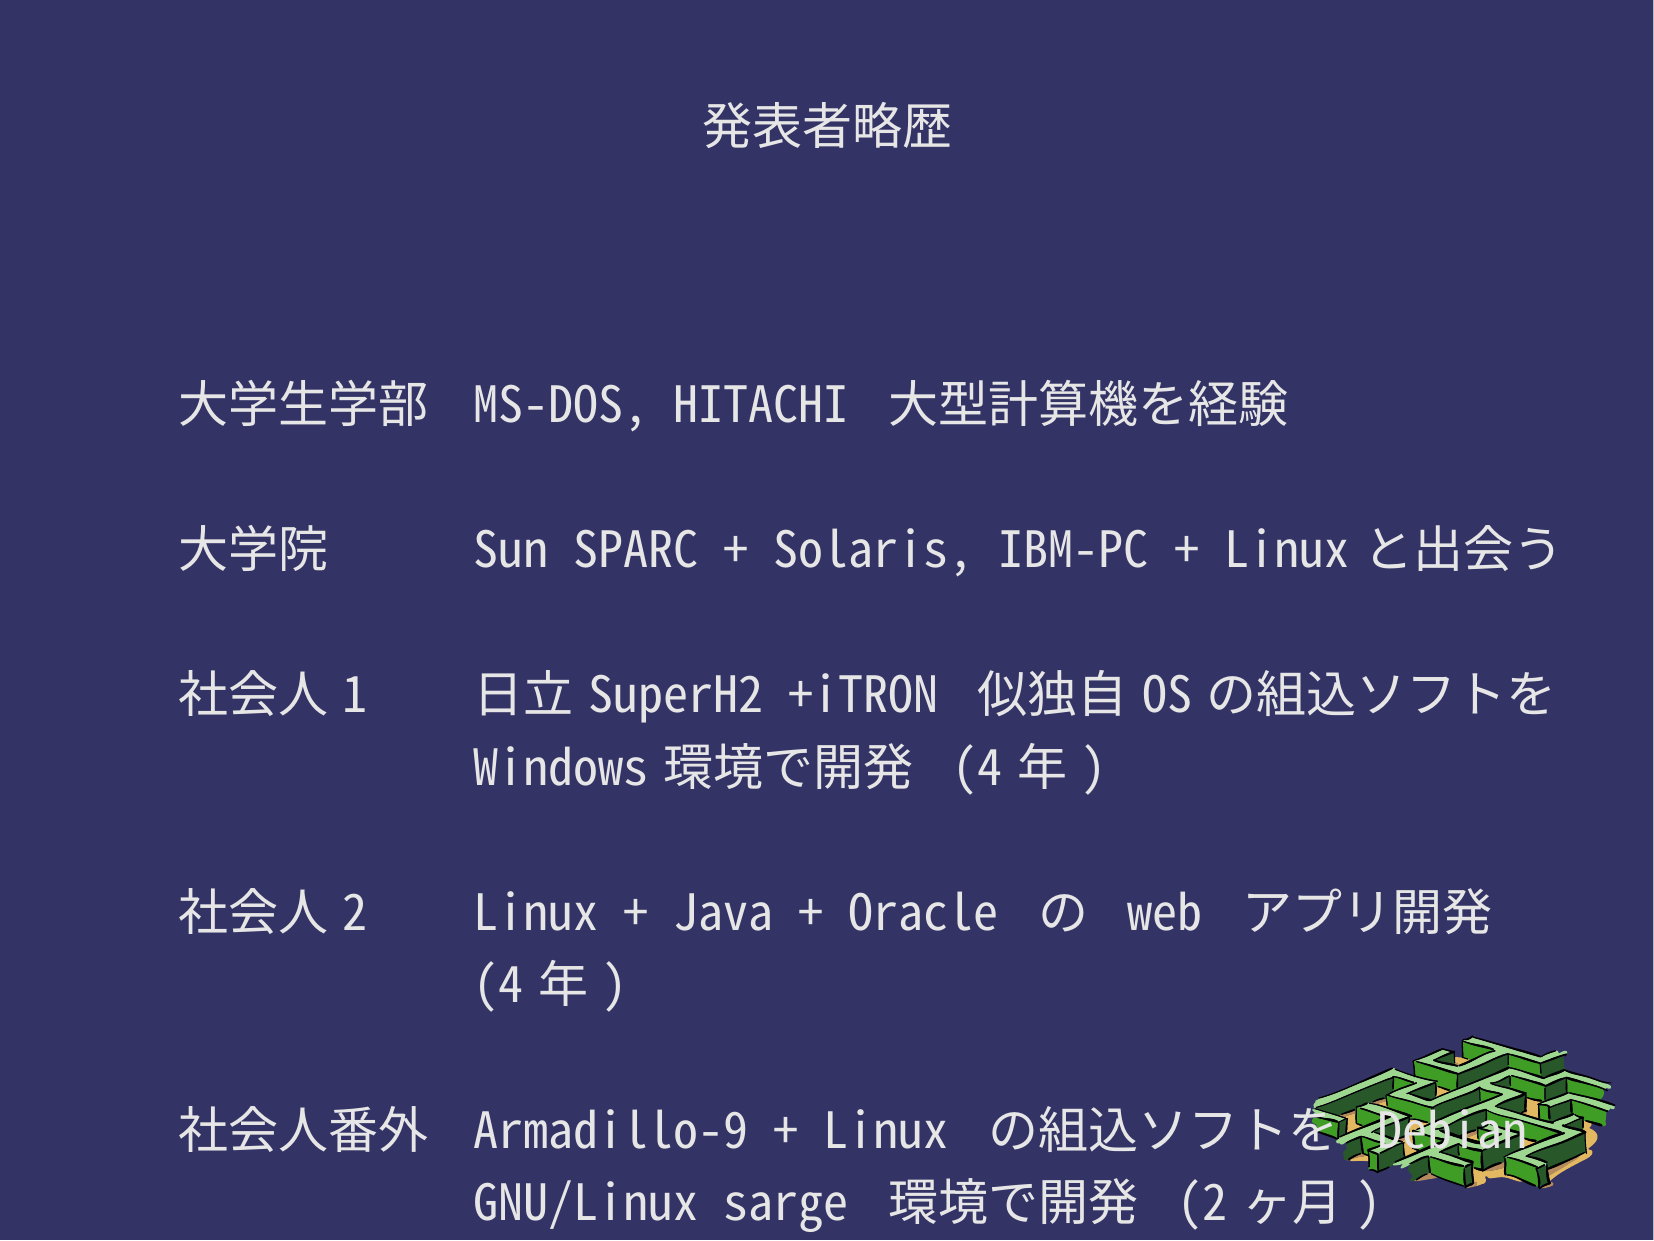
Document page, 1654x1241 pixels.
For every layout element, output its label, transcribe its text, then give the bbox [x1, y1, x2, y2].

list 大学生学部 MS-DOS, HITACHI 大型計算機を経験 大学院 Sun SPARC + Solaris, IBM-PC + Linuxと出会う 社会人1 日立SuperH2 +iTRON 似独自OSの組込ソフトを Windows環境で開発 (4年) 社会人2 Linux + Java + Oracle の web アプリ開発 (4年) 社会人番外 Armadillo-9 + Linux の組込ソフトを Debian GNU/Linux sarge 環境で開発 (2ヶ月) [178, 364, 1570, 1147]
title 発表者略歴 [121, 19, 1534, 227]
